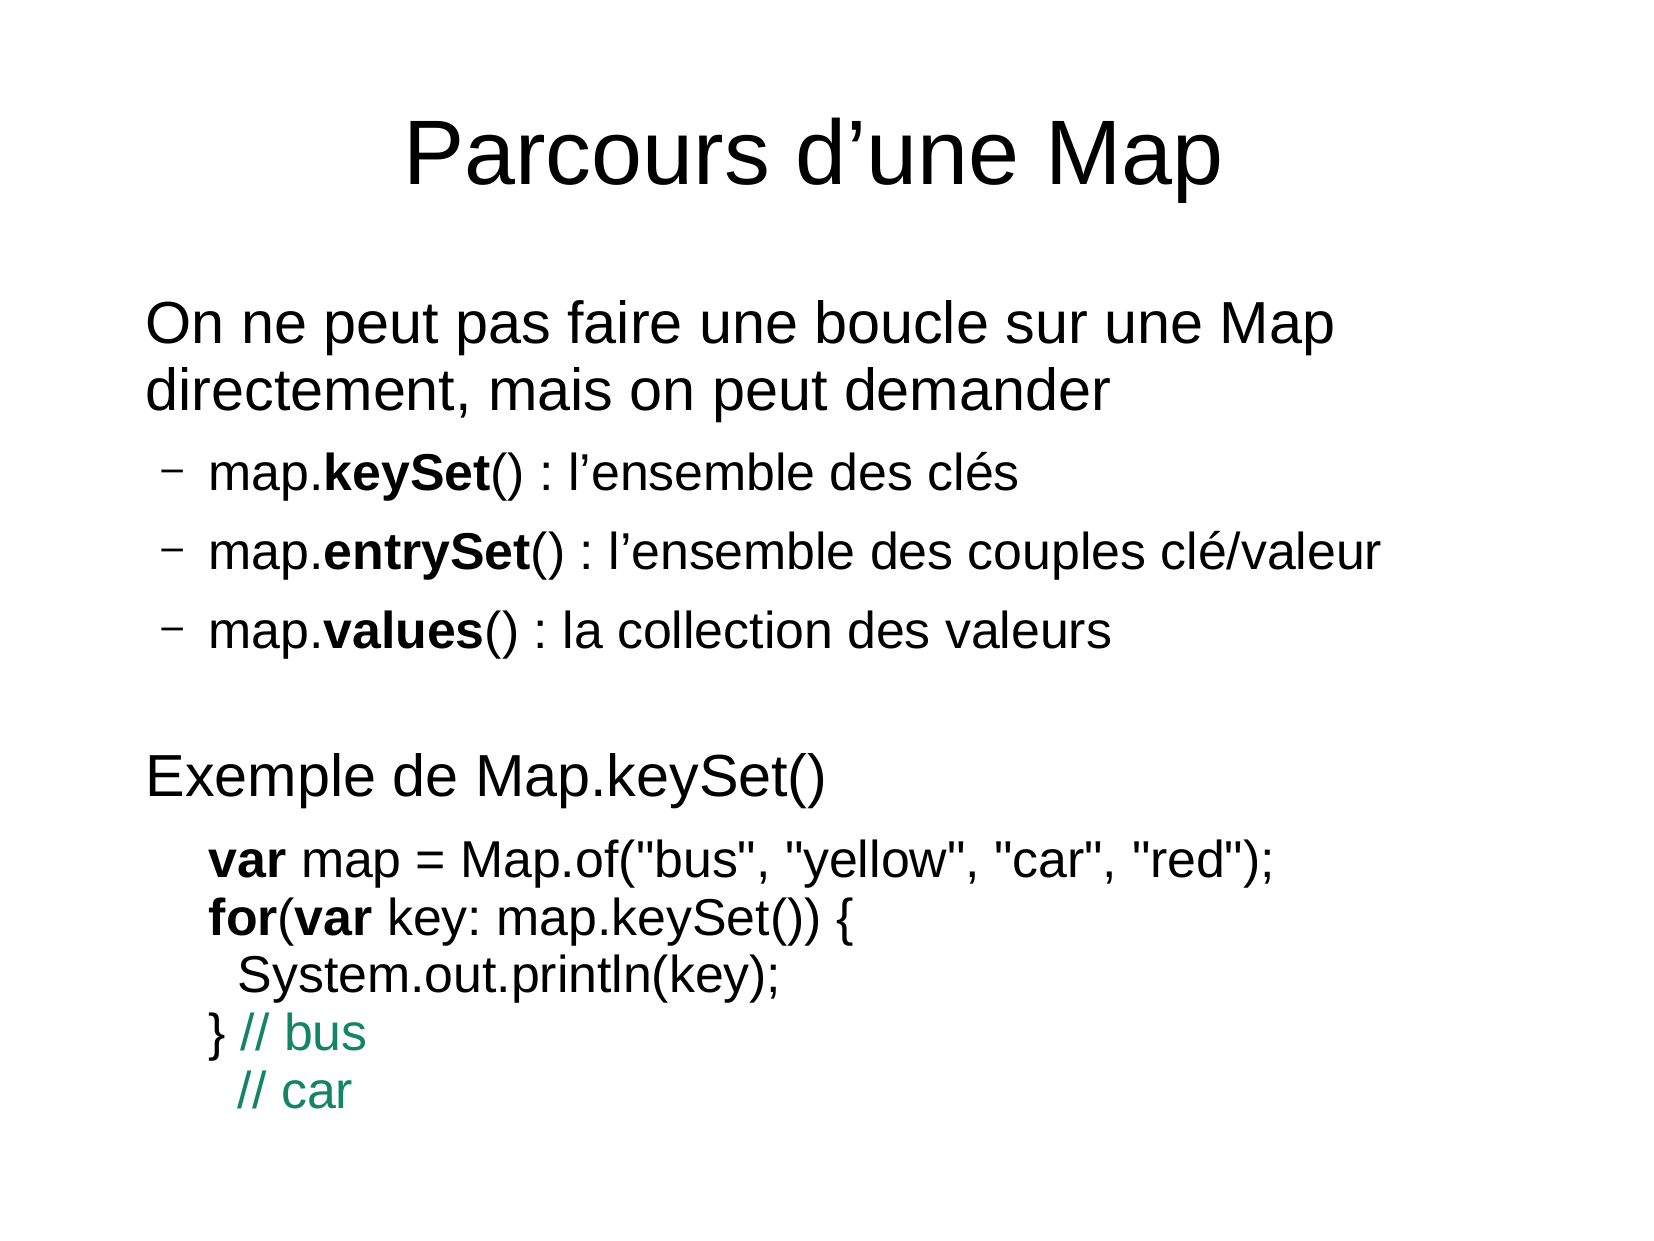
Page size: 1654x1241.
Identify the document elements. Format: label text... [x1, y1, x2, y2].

title Parcours d’une Map [82, 49, 1571, 257]
list On ne peut pas faire une boucle sur une Map directement, mais on peut demander map.keySet() : l’ensemble des clés map.entrySet() : l’ensemble des couples clé/valeur map.values() : la collection des valeurs Exemple de Map.keySet() var map = Map.of("bus", "yellow", "car", "red"); for(var key: map.keySet()) { System.out.println(key); } // bus // car [82, 290, 1571, 1126]
